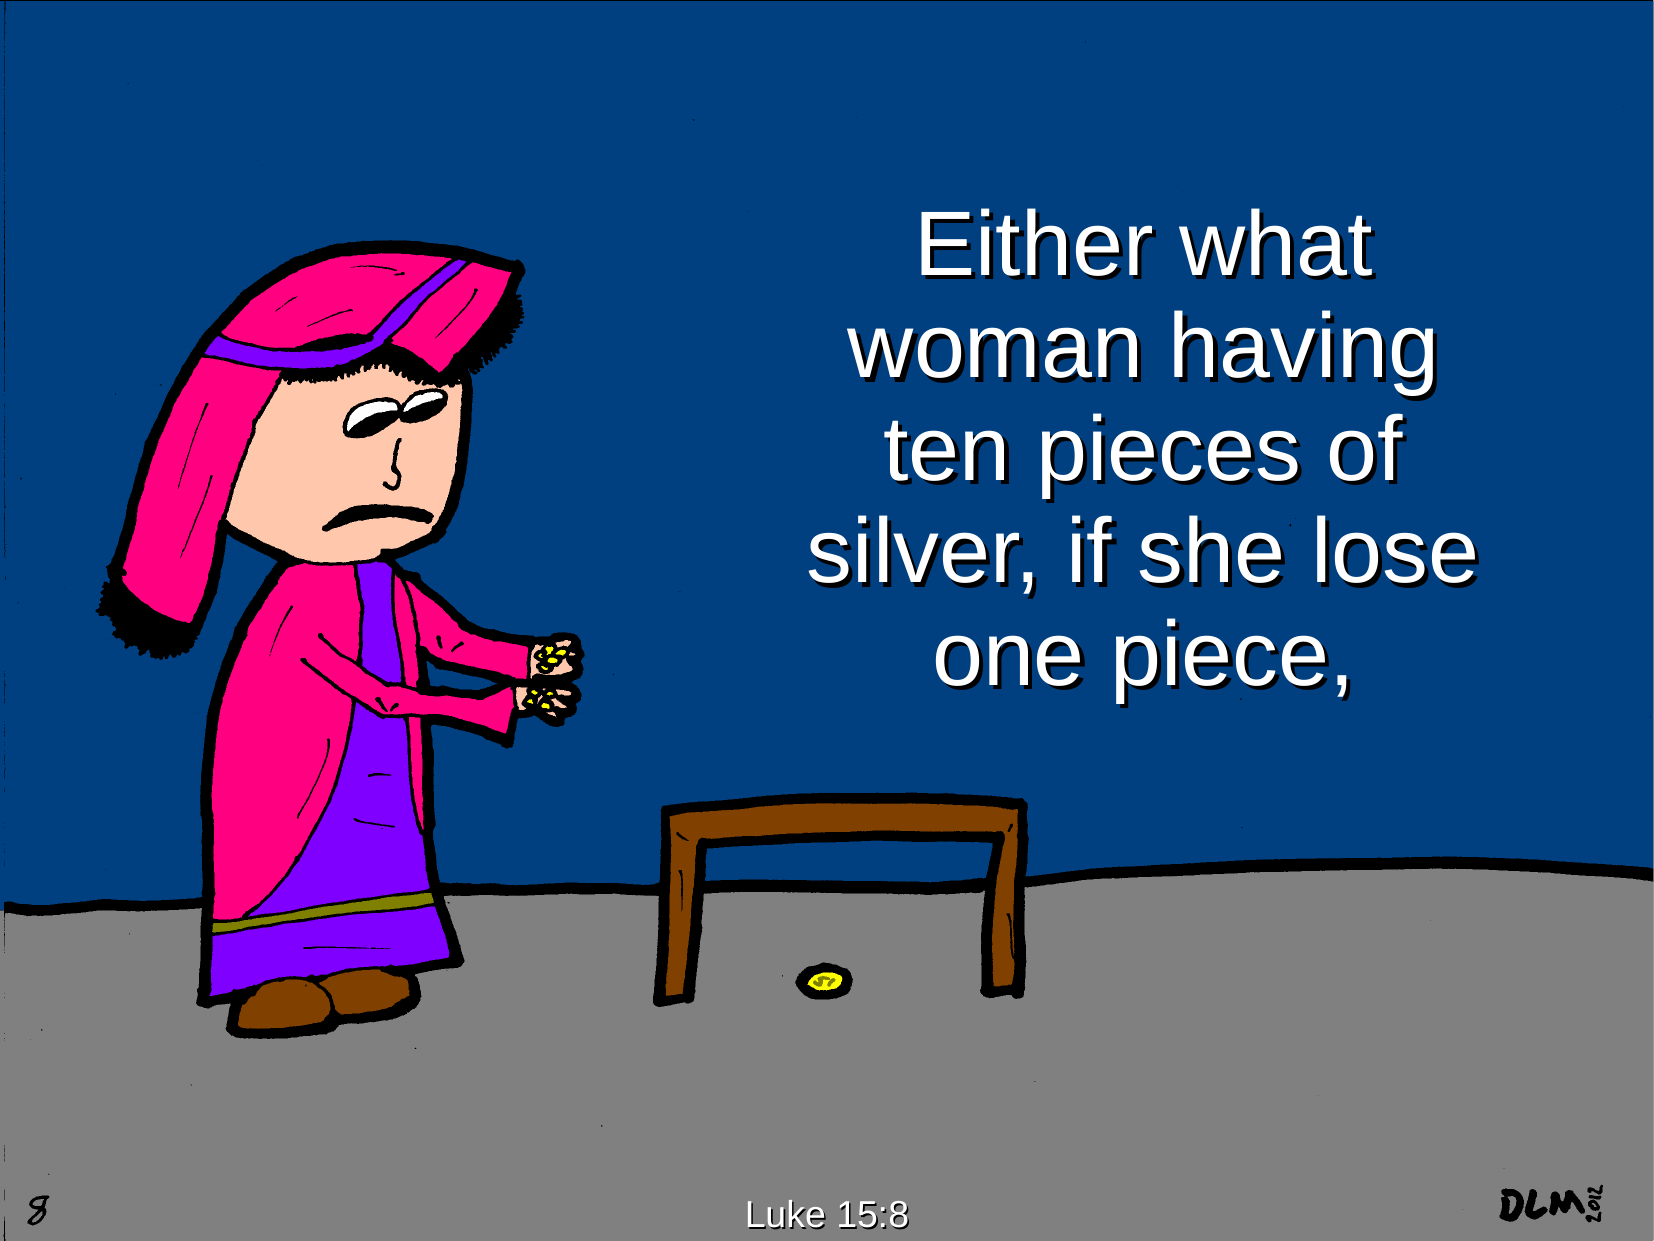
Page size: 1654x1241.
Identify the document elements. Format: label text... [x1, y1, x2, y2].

text_box Either what woman having ten pieces of silver, if she lose one piece, [787, 185, 1501, 713]
picture [0, 1, 1654, 1186]
text_box Luke 15:8 [0, 1186, 1654, 1241]
